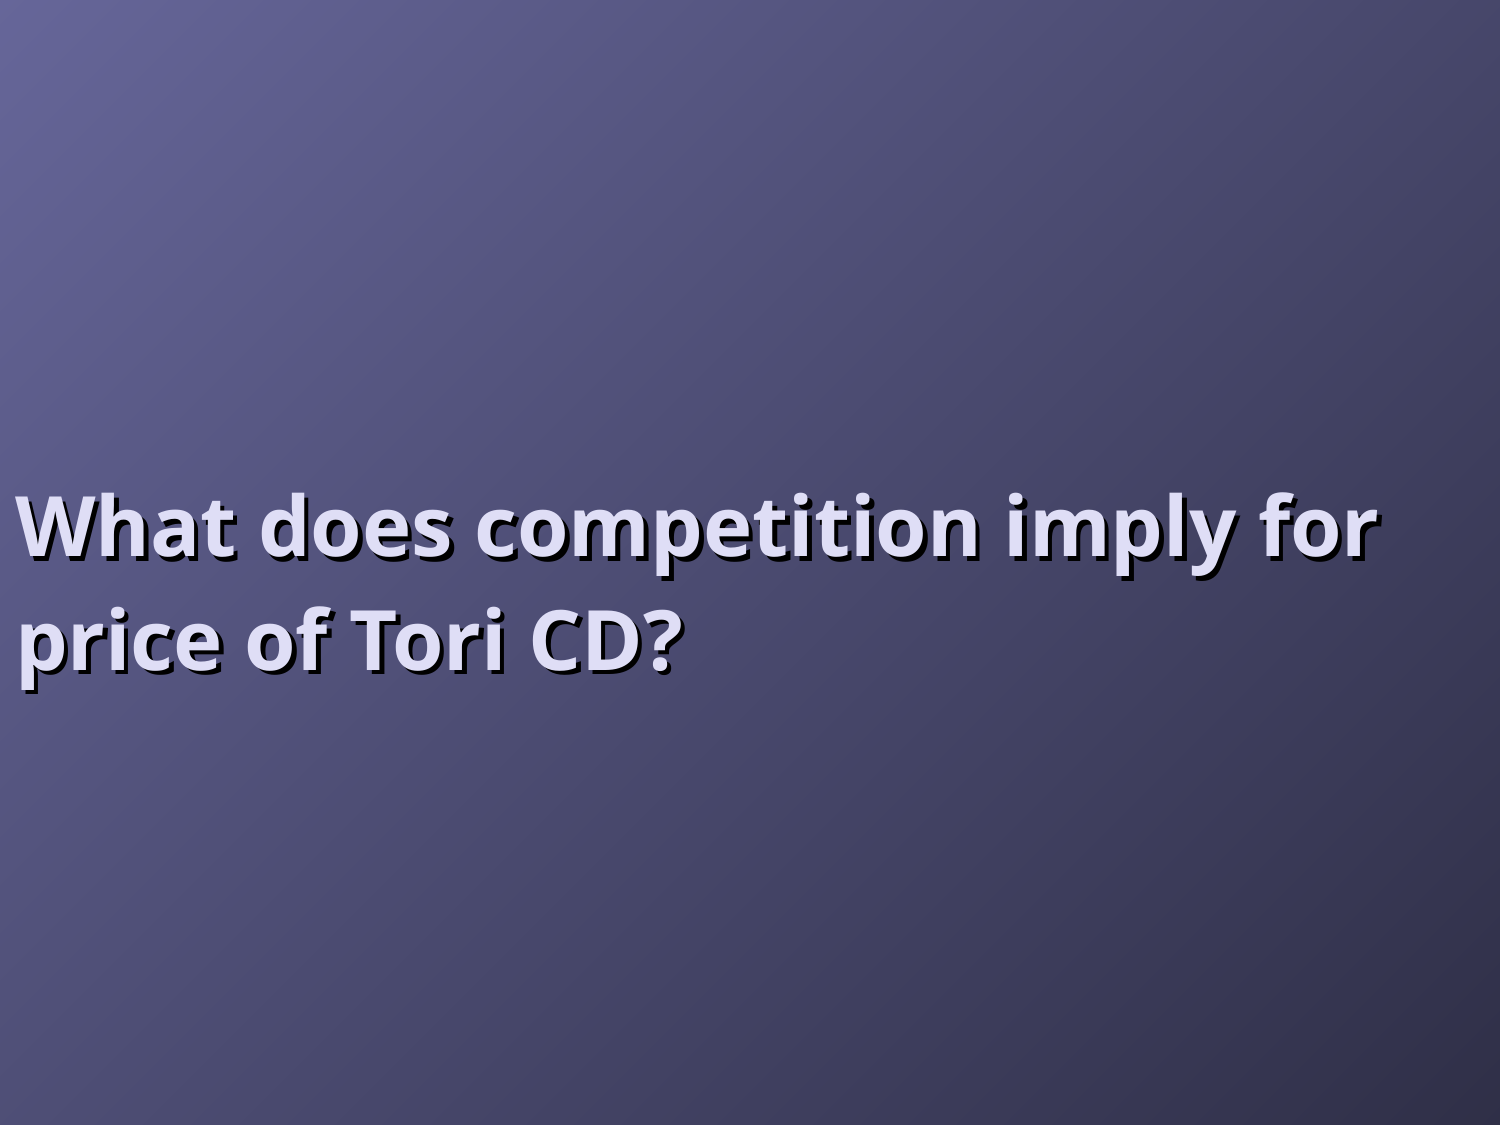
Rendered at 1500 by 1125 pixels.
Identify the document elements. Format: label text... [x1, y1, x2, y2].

title What does competition imply for price of Tori CD? [0, 473, 1500, 689]
